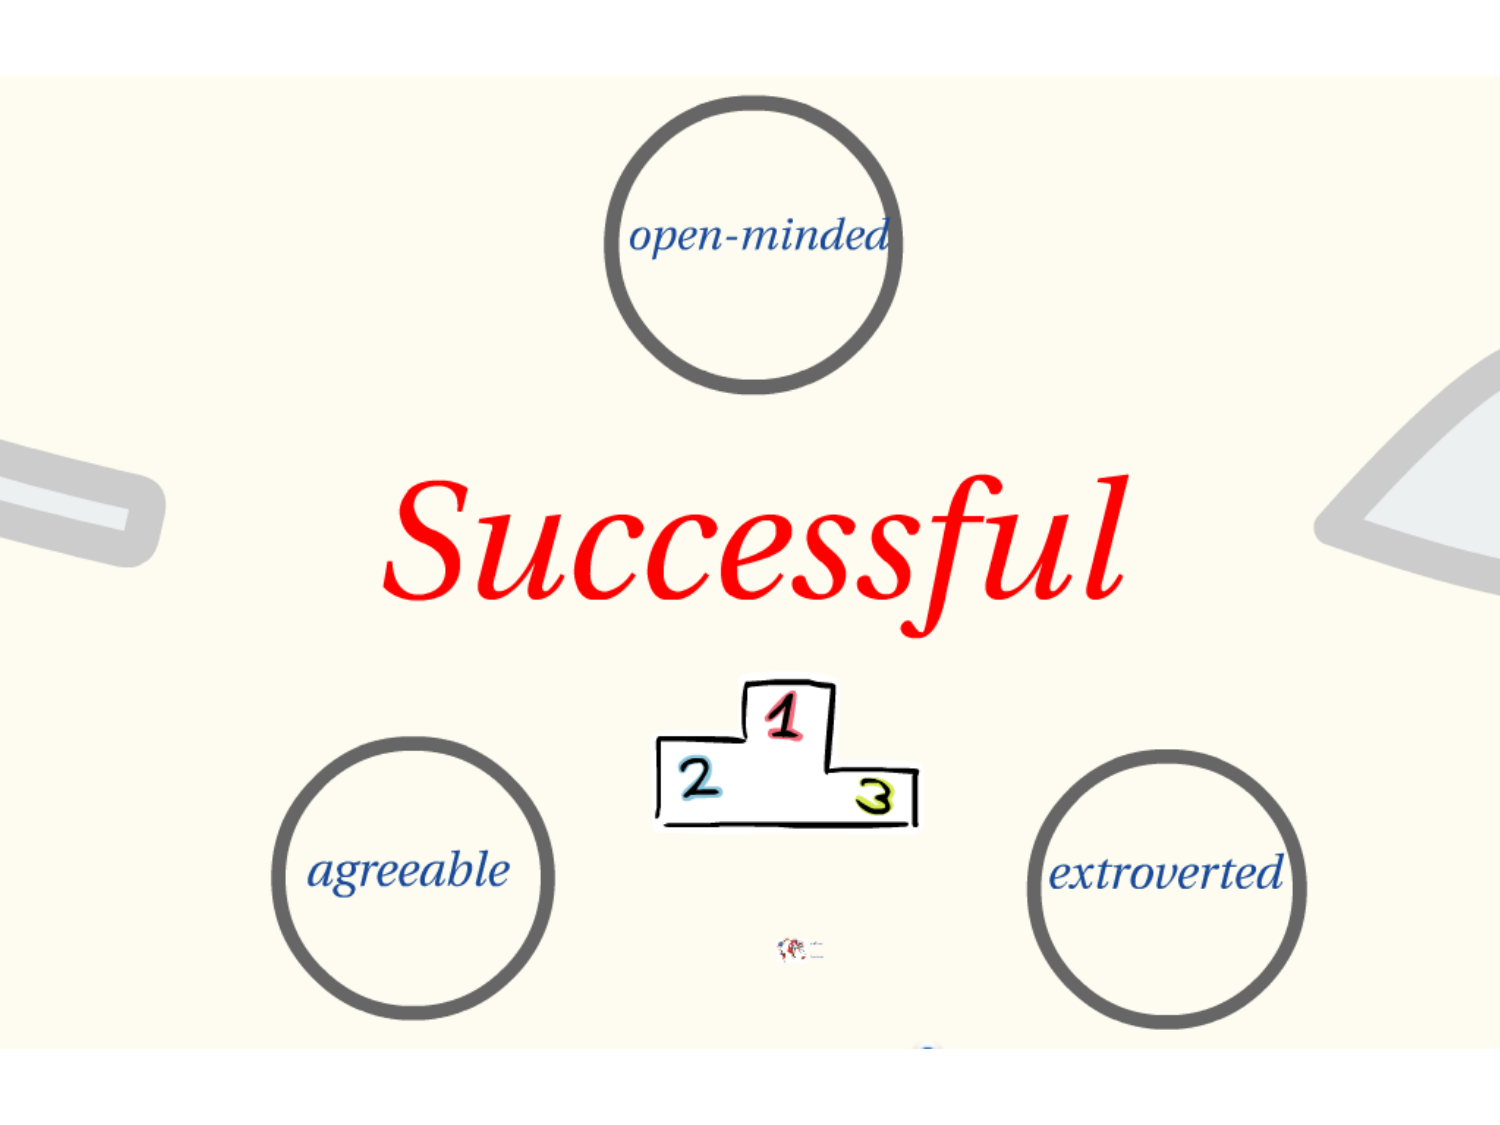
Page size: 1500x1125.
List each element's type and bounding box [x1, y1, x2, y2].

picture [0, 76, 1500, 1049]
